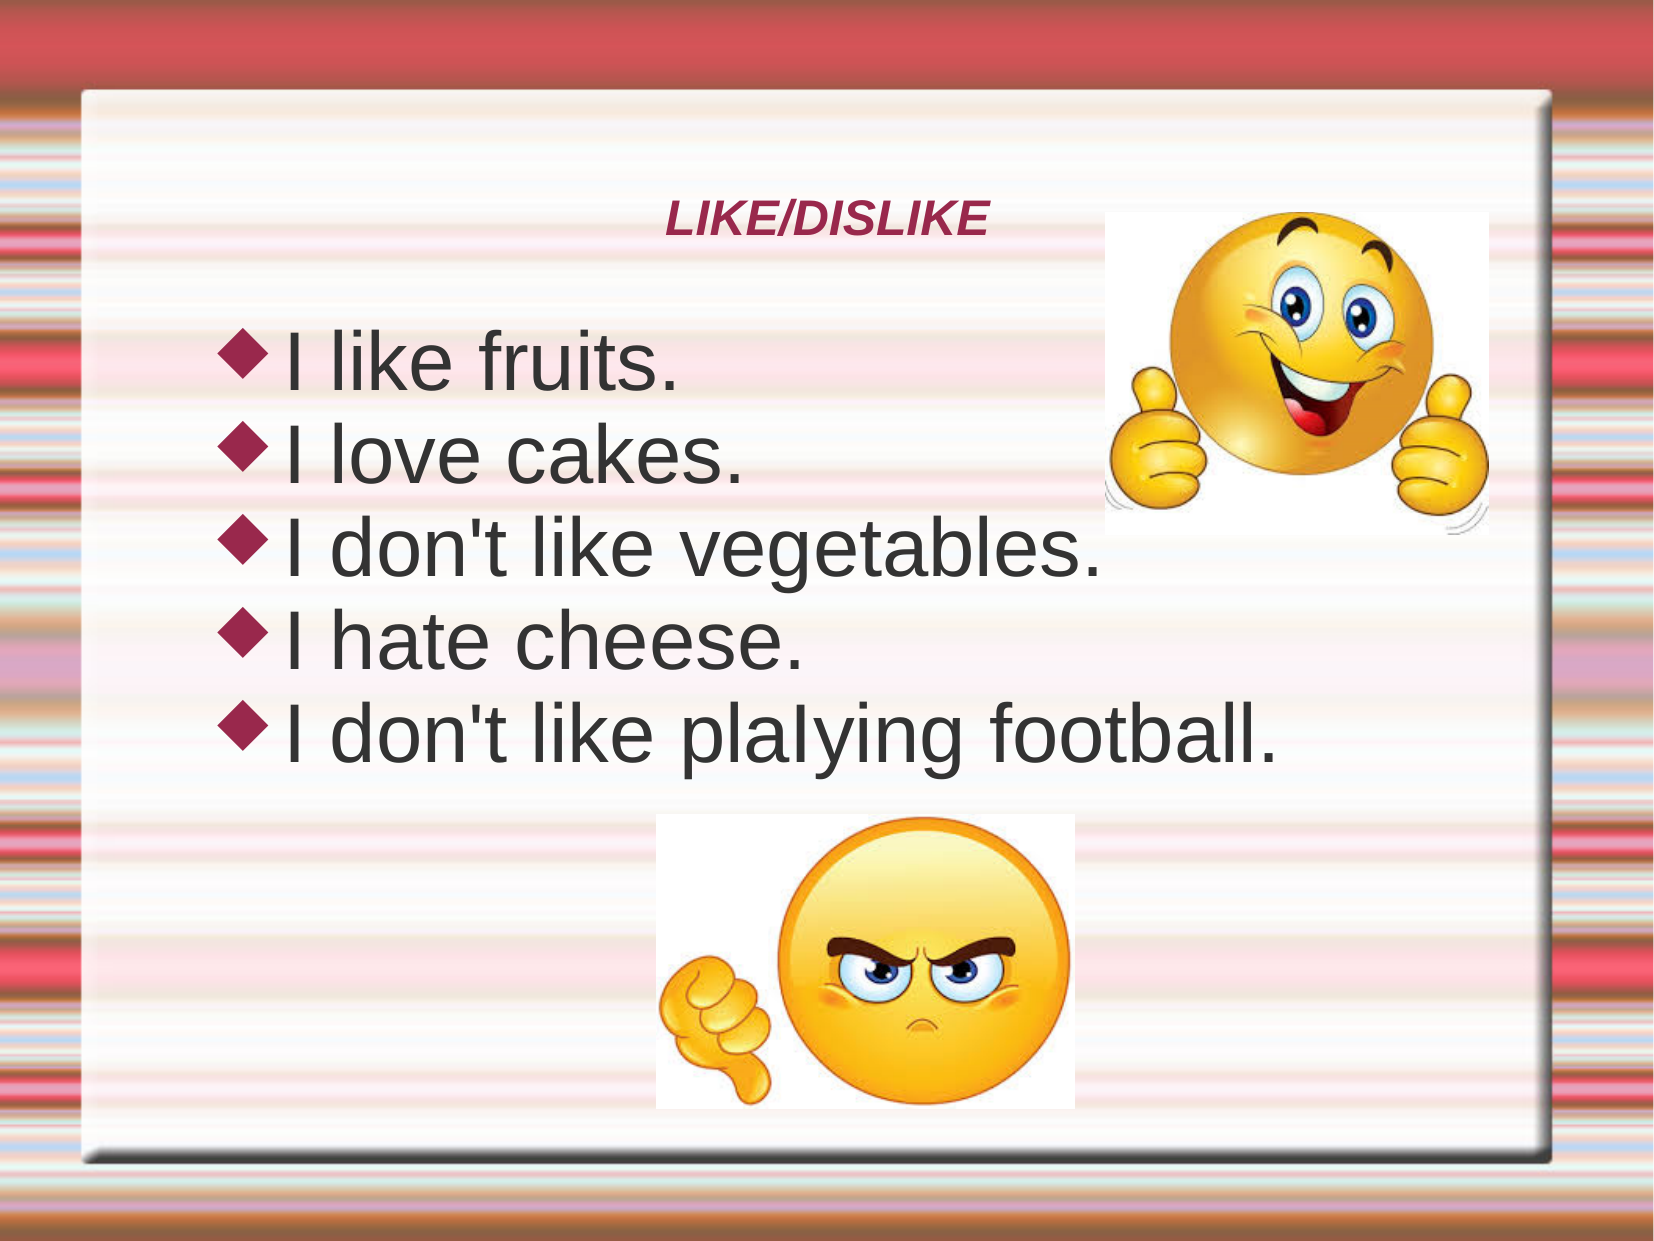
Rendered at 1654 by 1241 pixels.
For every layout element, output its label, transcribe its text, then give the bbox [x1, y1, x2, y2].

picture [0, 0, 1654, 1241]
picture [656, 814, 1075, 1109]
picture [1105, 212, 1489, 535]
title LIKE/DISLIKE [121, 114, 1534, 322]
list I like fruits. I love cakes. I don't like vegetables. I hate cheese. I don't like plaIying football. [200, 315, 1654, 1134]
